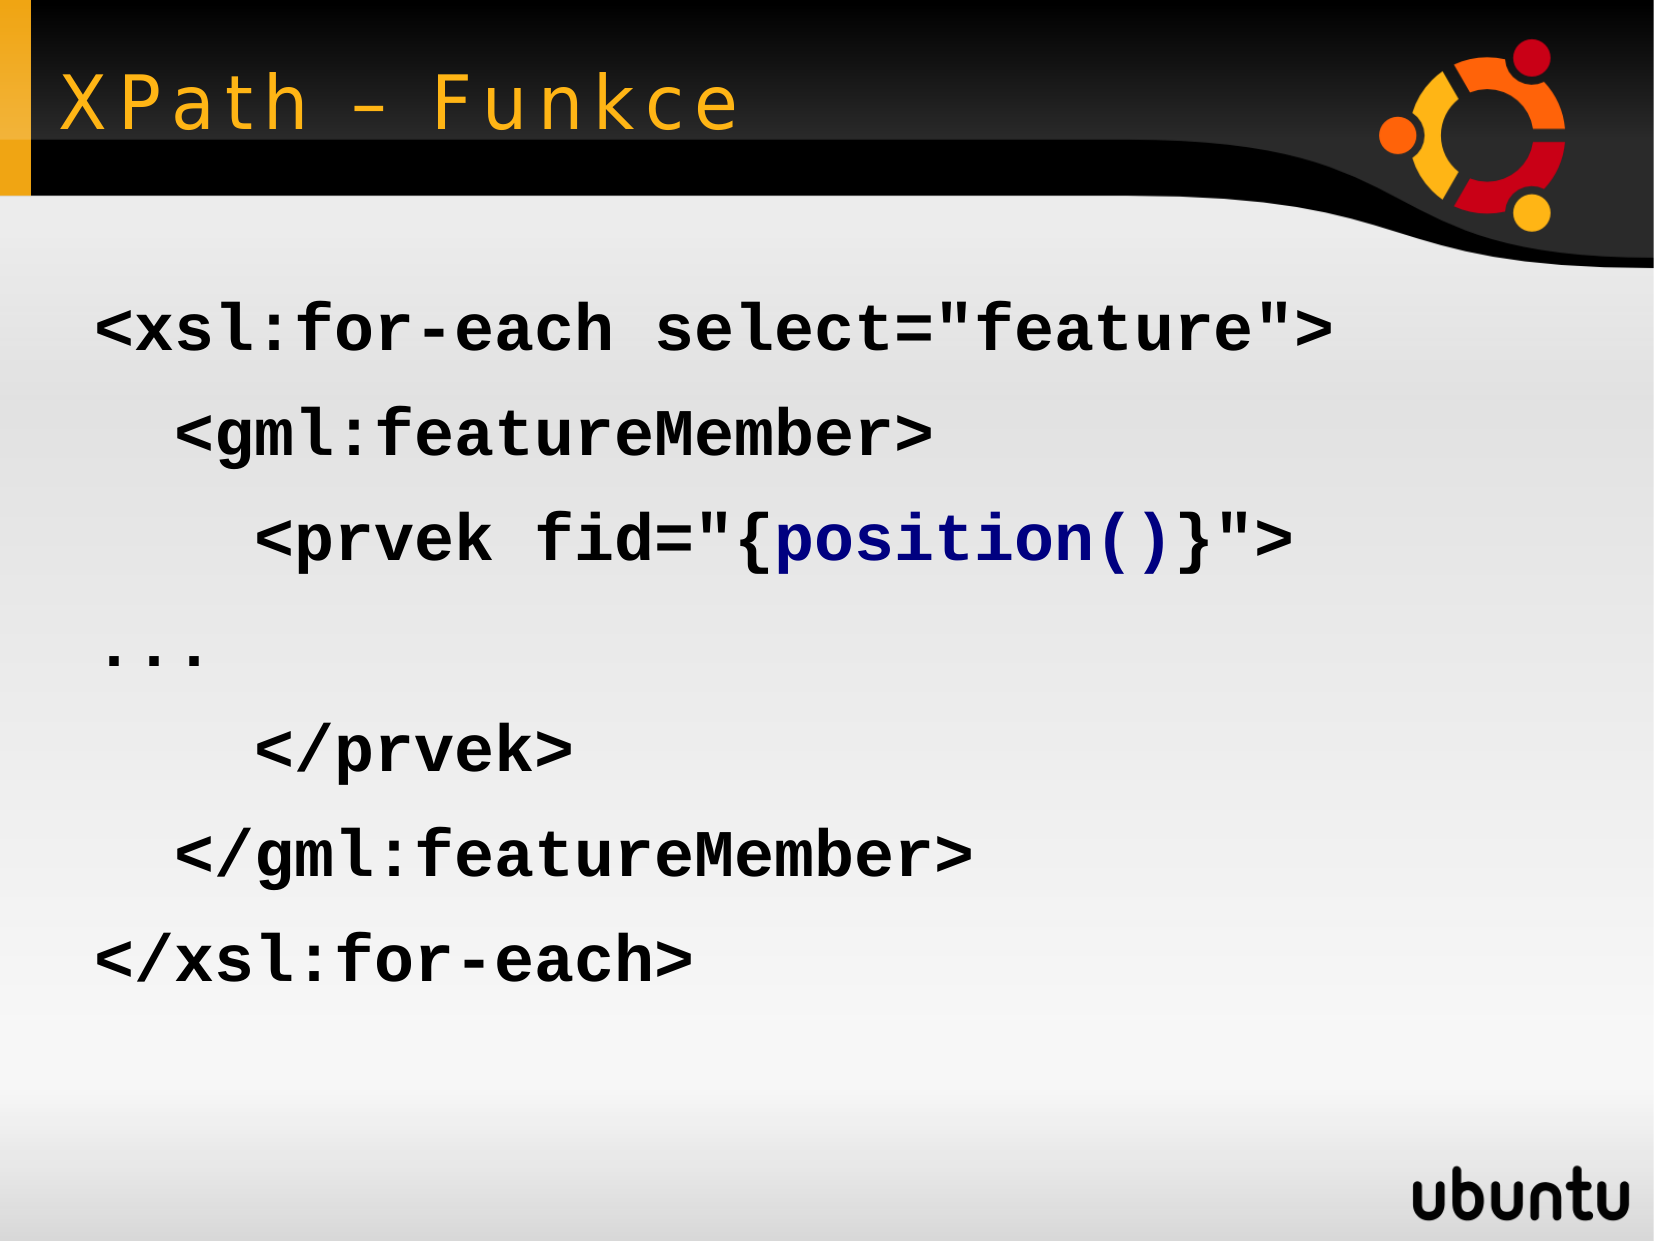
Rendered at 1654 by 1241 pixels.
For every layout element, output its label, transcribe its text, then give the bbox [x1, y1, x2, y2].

title XPath – Funkce [59, 29, 1270, 178]
list <xsl:for-each select="feature"> <gml:featureMember> <prvek fid="{position()}"> ... </prvek> </gml:featureMember> </xsl:for-each> [76, 295, 1565, 1114]
picture [0, 0, 1654, 1241]
